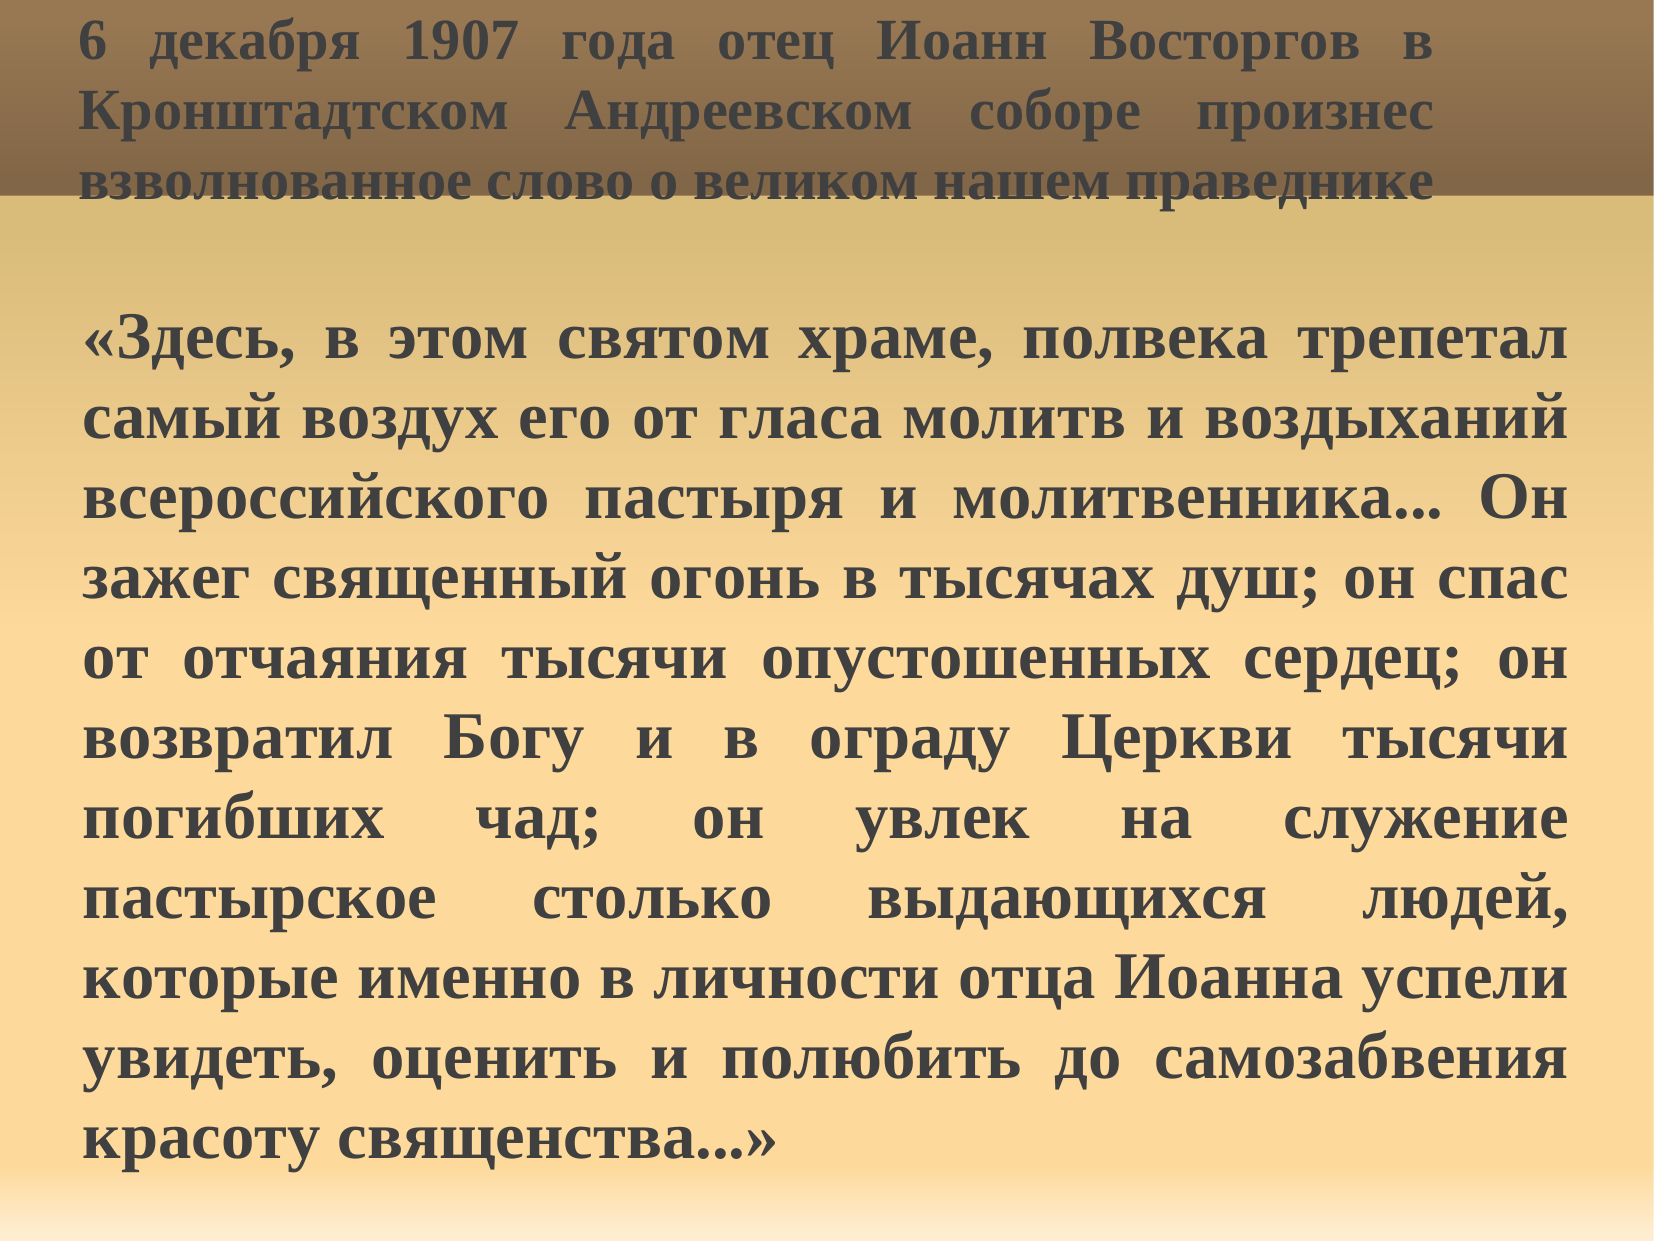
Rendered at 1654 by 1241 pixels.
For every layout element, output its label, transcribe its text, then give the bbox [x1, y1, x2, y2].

subtitle «Здесь, в этом святом храме, полвека трепетал самый воздух его от гласа молитв и воздыханий всероссийского пастыря и молитвенника... Он зажег священный огонь в тысячах душ; он спас от отчаяния тысячи опустошенных сердец; он возвратил Богу и в ограду Церкви тысячи погибших чад; он увлек на служение пастырское столько выдающихся людей, которые именно в личности отца Иоанна успели увидеть, оценить и полюбить до самозабвения красоту священства...» [82, 292, 1571, 1107]
title 6 декабря 1907 года отец Иоанн Восторгов в Кронштадтском Андреевском соборе произнес взволнованное слово о великом нашем праведнике [76, 0, 1565, 207]
